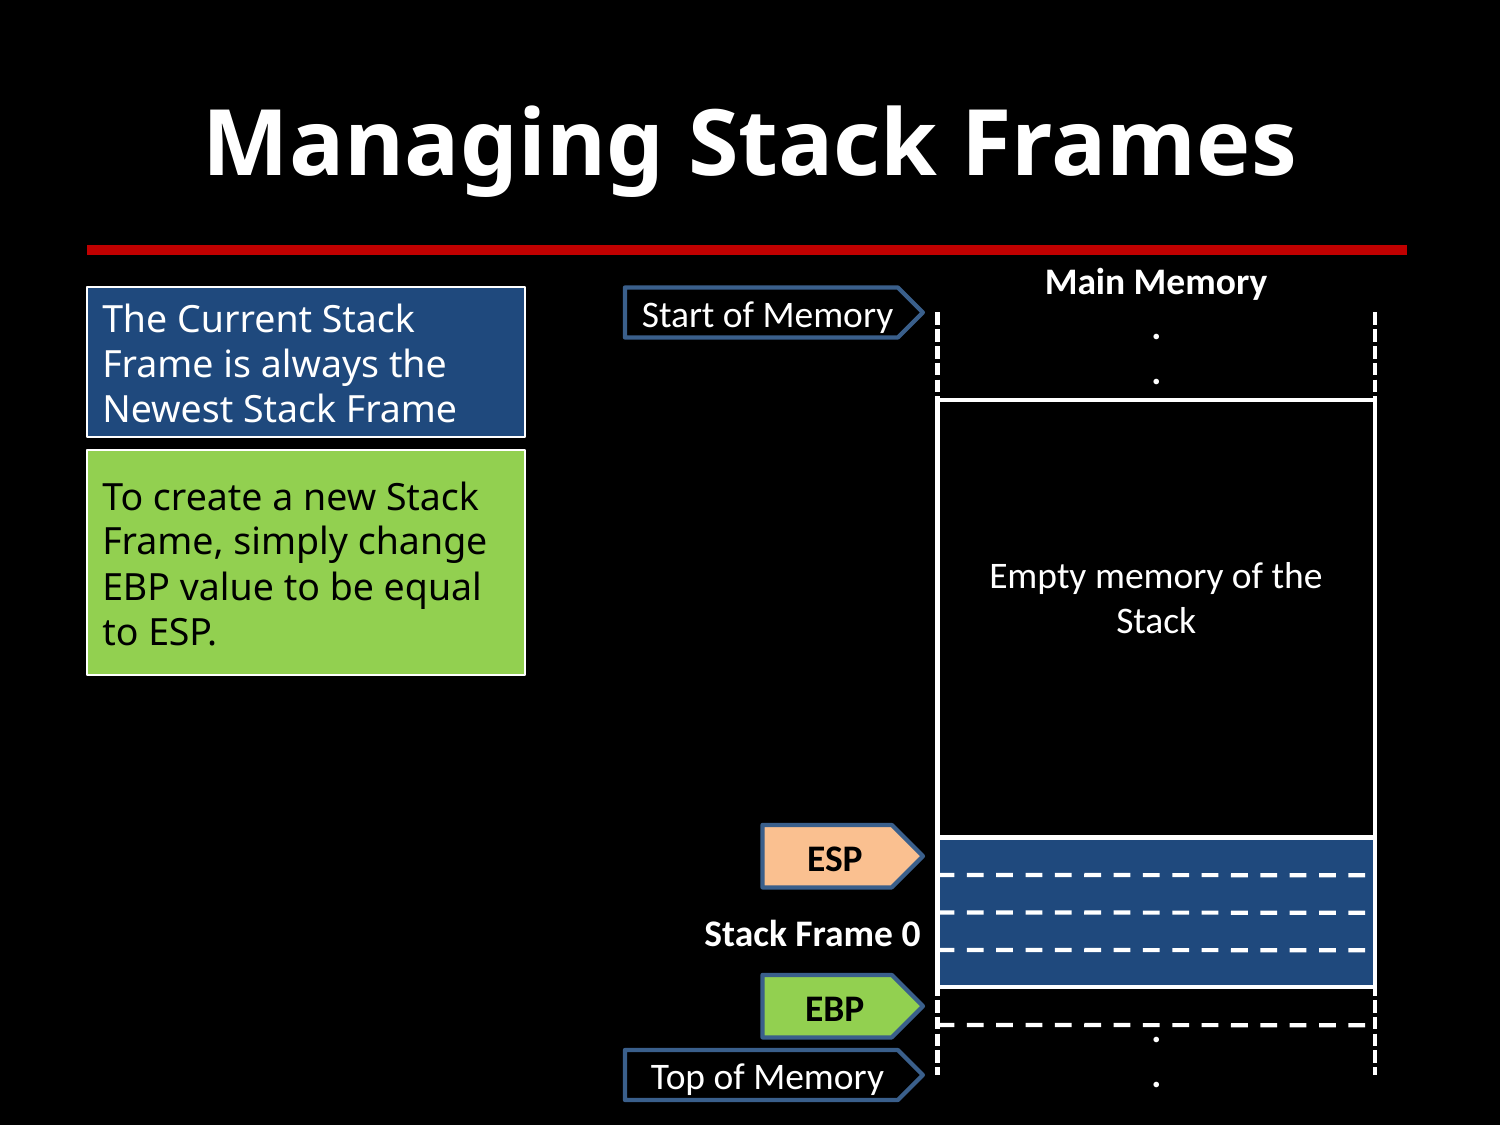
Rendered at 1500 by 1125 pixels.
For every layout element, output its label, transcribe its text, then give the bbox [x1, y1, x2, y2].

title Managing Stack Frames [75, 45, 1425, 233]
text_box Top of Memory [624, 1050, 923, 1101]
text_box Stack Frame 0 [687, 912, 938, 950]
text_box EBP [762, 974, 923, 1038]
text_box The Current Stack Frame is always the Newest Stack Frame [87, 287, 525, 438]
text_box ESP [762, 824, 923, 888]
text_box [937, 838, 1375, 988]
text_box To create a new Stack Frame, simply change EBP value to be equal to ESP. [87, 449, 525, 675]
text_box Main Memory . . [937, 262, 1375, 388]
text_box Empty memory of the Stack [937, 399, 1375, 838]
text_box . . [937, 1012, 1375, 1088]
text_box Start of Memory [624, 287, 923, 338]
